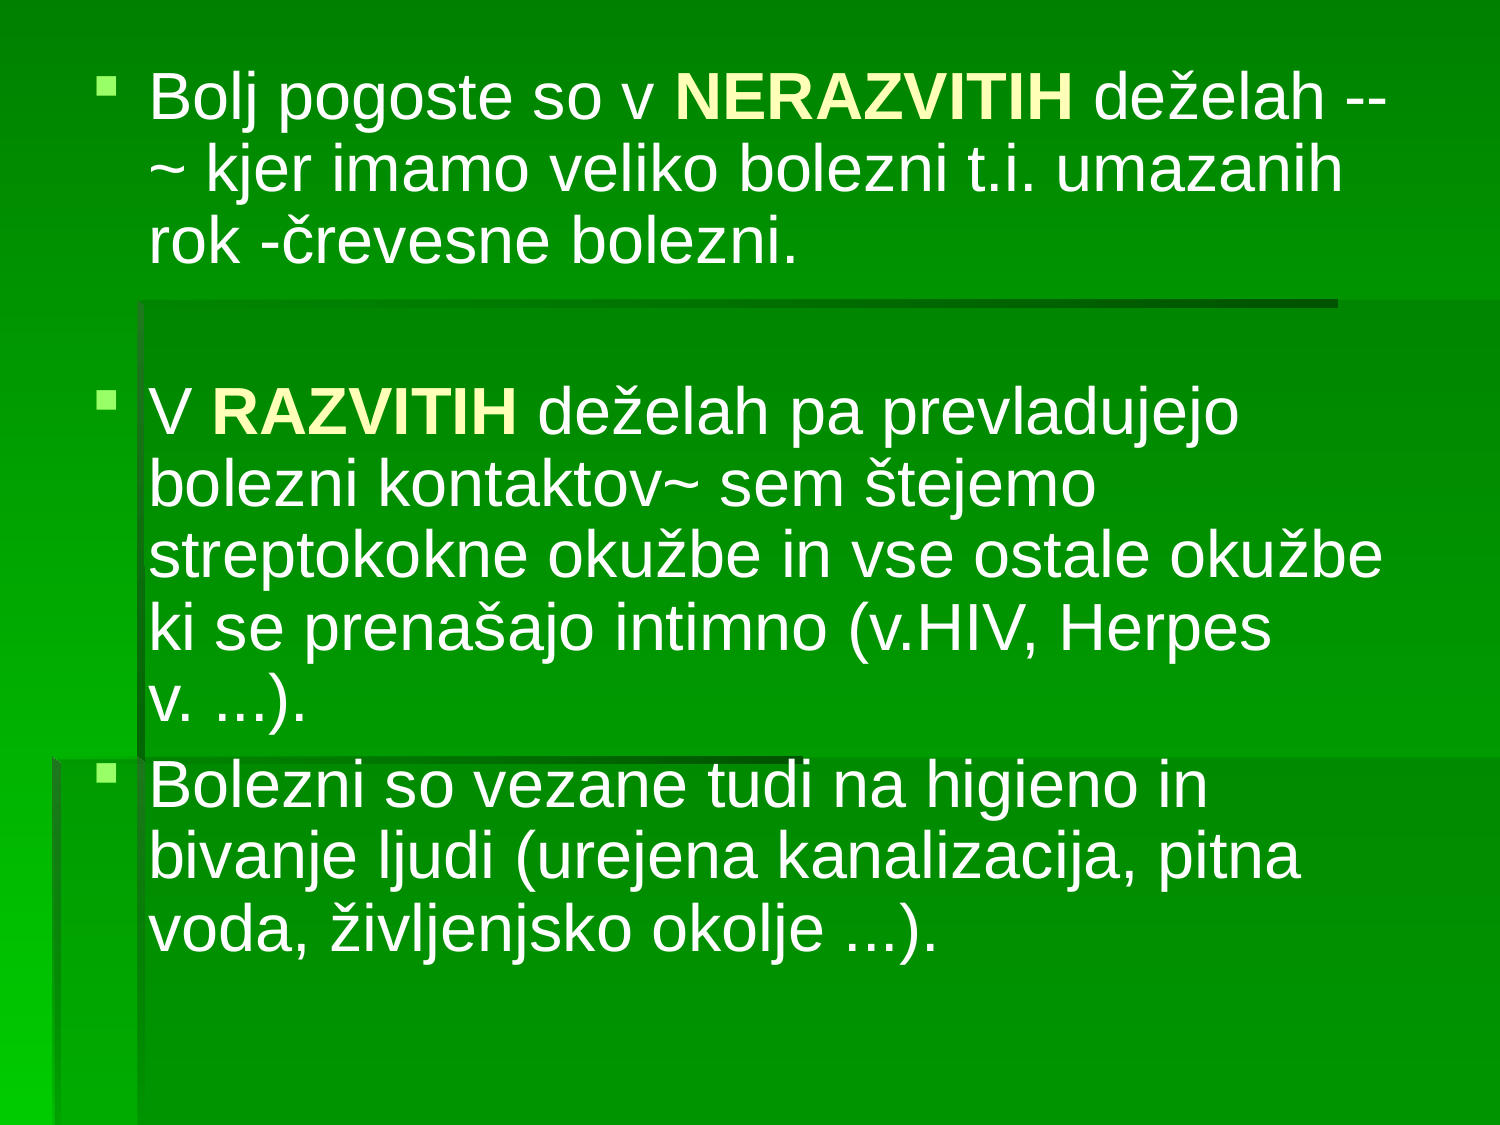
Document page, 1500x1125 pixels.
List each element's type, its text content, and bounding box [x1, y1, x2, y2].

list Bolj pogoste so v NERAZVITIH deželah --~ kjer imamo veliko bolezni t.i. umazanih rok -črevesne bolezni. V RAZVITIH deželah pa prevladujejo bolezni kontaktov~ sem štejemo streptokokne okužbe in vse ostale okužbe ki se prenašajo intimno (v.HIV, Herpes v. ...). Bolezni so vezane tudi na higieno in bivanje ljudi (urejena kanalizacija, pitna voda, življenjsko okolje ...). [76, 54, 1415, 1012]
